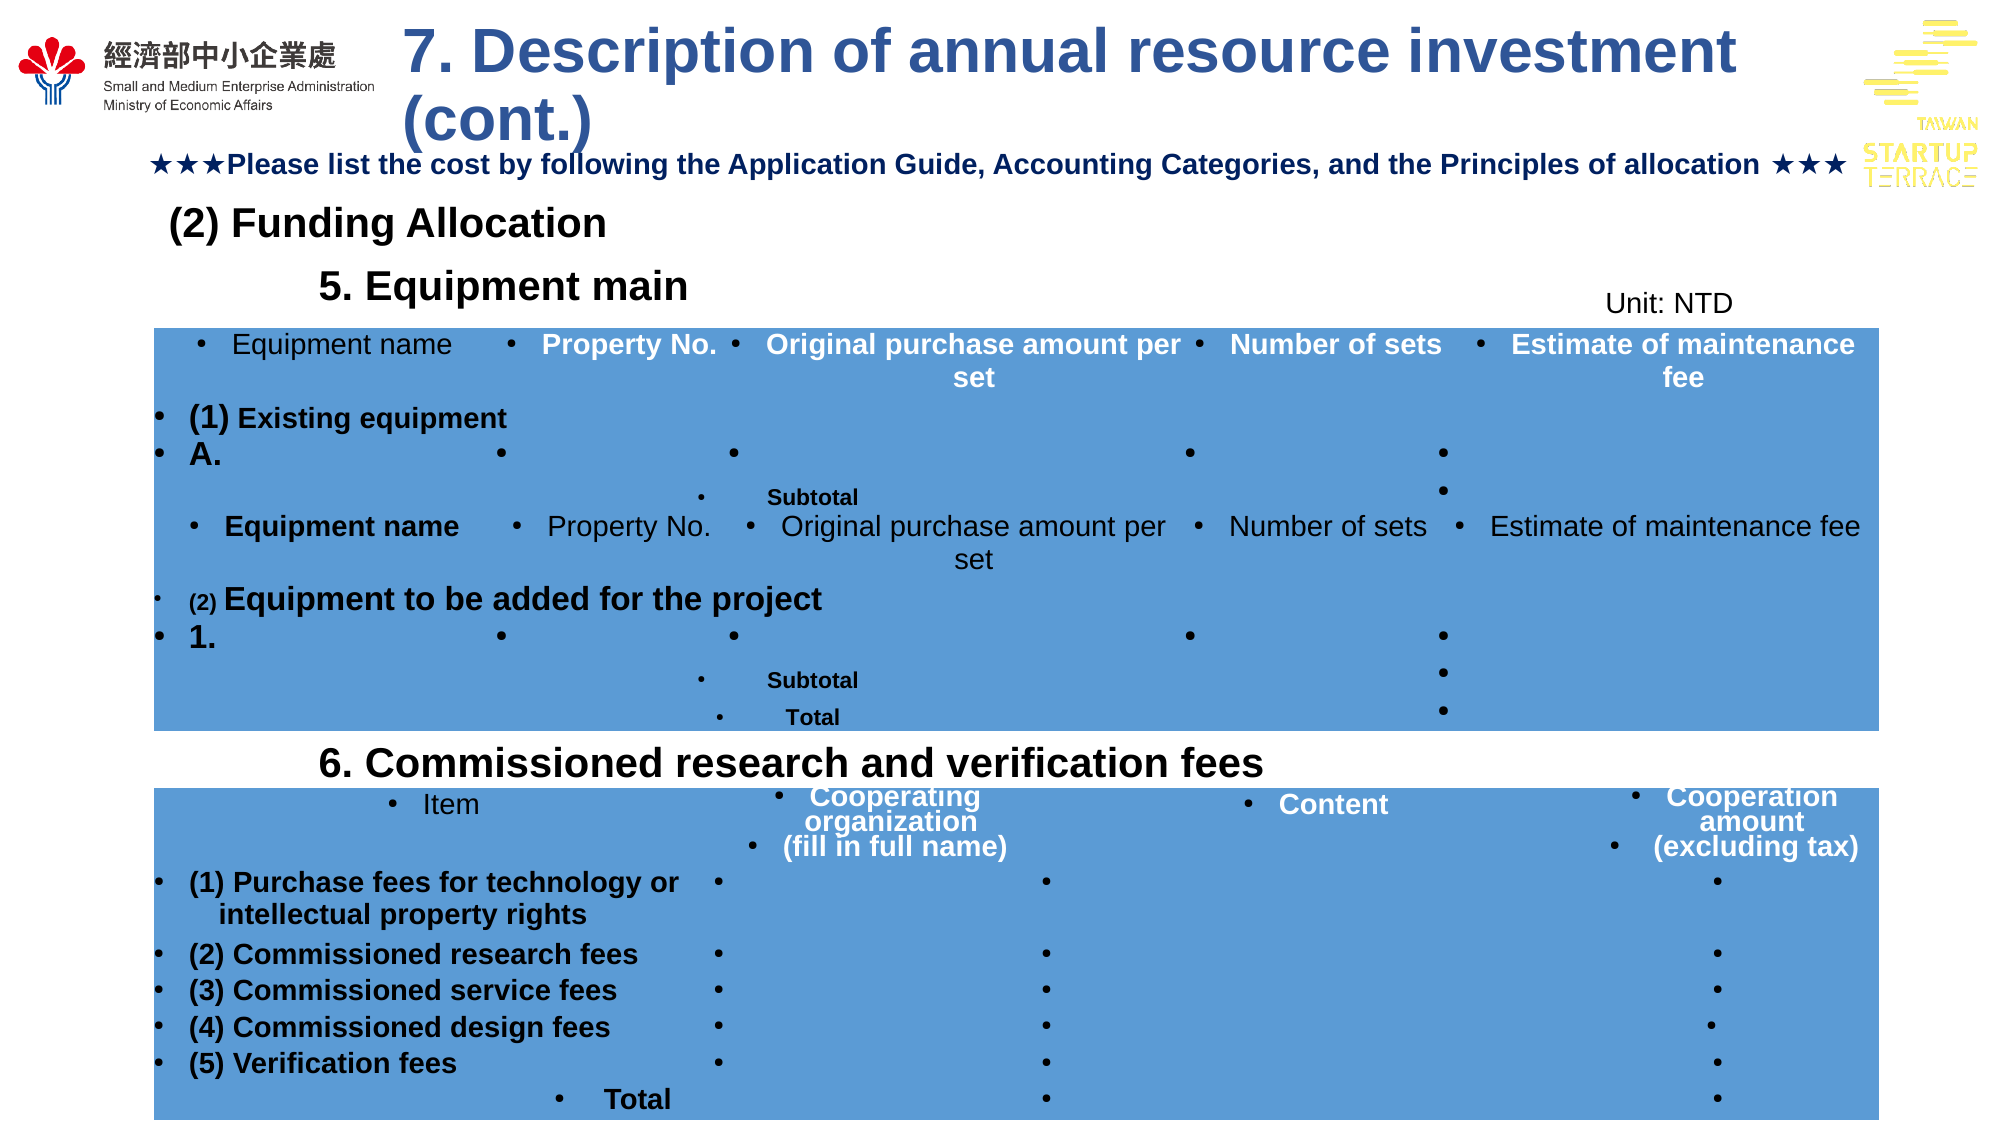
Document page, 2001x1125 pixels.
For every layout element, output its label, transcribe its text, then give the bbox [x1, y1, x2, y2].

table_cell [1590, 974, 1879, 1011]
table_cell [714, 1047, 1042, 1083]
table_cell [714, 974, 1042, 1011]
table_cell (5) Verification fees [154, 1047, 714, 1083]
table_cell [1590, 1011, 1879, 1047]
table_cell Total [154, 693, 1437, 731]
table_cell [728, 618, 1184, 655]
table_cell [728, 435, 1184, 473]
table_cell (4) Commissioned design fees [154, 1011, 714, 1047]
table_cell [496, 435, 728, 473]
table_cell (2) Commissioned research fees [154, 938, 714, 974]
table_cell [1590, 938, 1879, 974]
table_cell [1184, 618, 1437, 655]
table_cell [714, 938, 1042, 974]
table_cell [1042, 974, 1590, 1011]
table_cell (3) Commissioned service fees [154, 974, 714, 1011]
table_cell [1437, 473, 1879, 510]
table_cell [1042, 1011, 1590, 1047]
text_box Unit: NTD [1590, 277, 1749, 327]
table_header Equipment name [154, 328, 496, 398]
table_cell Property No. [496, 510, 728, 580]
table_header Item [154, 788, 714, 866]
table_cell Number of sets [1184, 510, 1437, 580]
table_cell (2) Equipment to be added for the project [154, 580, 1879, 618]
text_box ★★★Please list the cost by following the Application Guide, Accounting Categories, and the Principles of allocation ★★★ [133, 138, 1864, 188]
text_box 19 [1550, 1064, 2000, 1125]
table_header Estimate of maintenance fee [1453, 328, 1879, 398]
table_cell [1042, 1047, 1590, 1083]
table_cell [714, 1011, 1042, 1047]
table_cell [1590, 1083, 1879, 1120]
title 7. Description of annual resource investment (cont.) [387, 2, 1796, 138]
table_cell [1590, 1047, 1879, 1083]
table_cell [1437, 435, 1879, 473]
table_header Content [1042, 788, 1590, 866]
table_header Original purchase amount per set [728, 328, 1184, 398]
table_cell [496, 618, 728, 655]
table_header Number of sets [1184, 328, 1453, 398]
table_cell [1437, 655, 1879, 693]
table_cell Subtotal [154, 655, 1437, 693]
list (2) Funding Allocation 5. Equipment main tenance fees 6. Commissioned research and verification fees [153, 188, 1879, 1002]
table_cell A. [154, 435, 496, 473]
table_header Cooperating organization (fill in full name) [714, 788, 1042, 866]
table_cell [1437, 693, 1879, 731]
table_cell [1042, 866, 1590, 938]
table_cell [1590, 866, 1879, 938]
table_cell Total [154, 1083, 1042, 1120]
table_cell [1042, 938, 1590, 974]
table_cell Original purchase amount per set [728, 510, 1184, 580]
table_cell 1. [154, 618, 496, 655]
table_cell (1) Existing equipment [154, 398, 1879, 435]
table_header Property No. [496, 328, 728, 398]
table_cell Estimate of maintenance fee [1437, 510, 1879, 580]
table_cell (1) Purchase fees for technology or intellectual property rights [154, 866, 714, 938]
table_cell [1042, 1083, 1590, 1120]
table_cell Subtotal [154, 473, 1437, 510]
table_cell [1437, 618, 1879, 655]
table_cell [1184, 435, 1437, 473]
table_cell Equipment name [154, 510, 496, 580]
table_header Cooperation amount (excluding tax) [1590, 788, 1879, 866]
table_cell [714, 866, 1042, 938]
